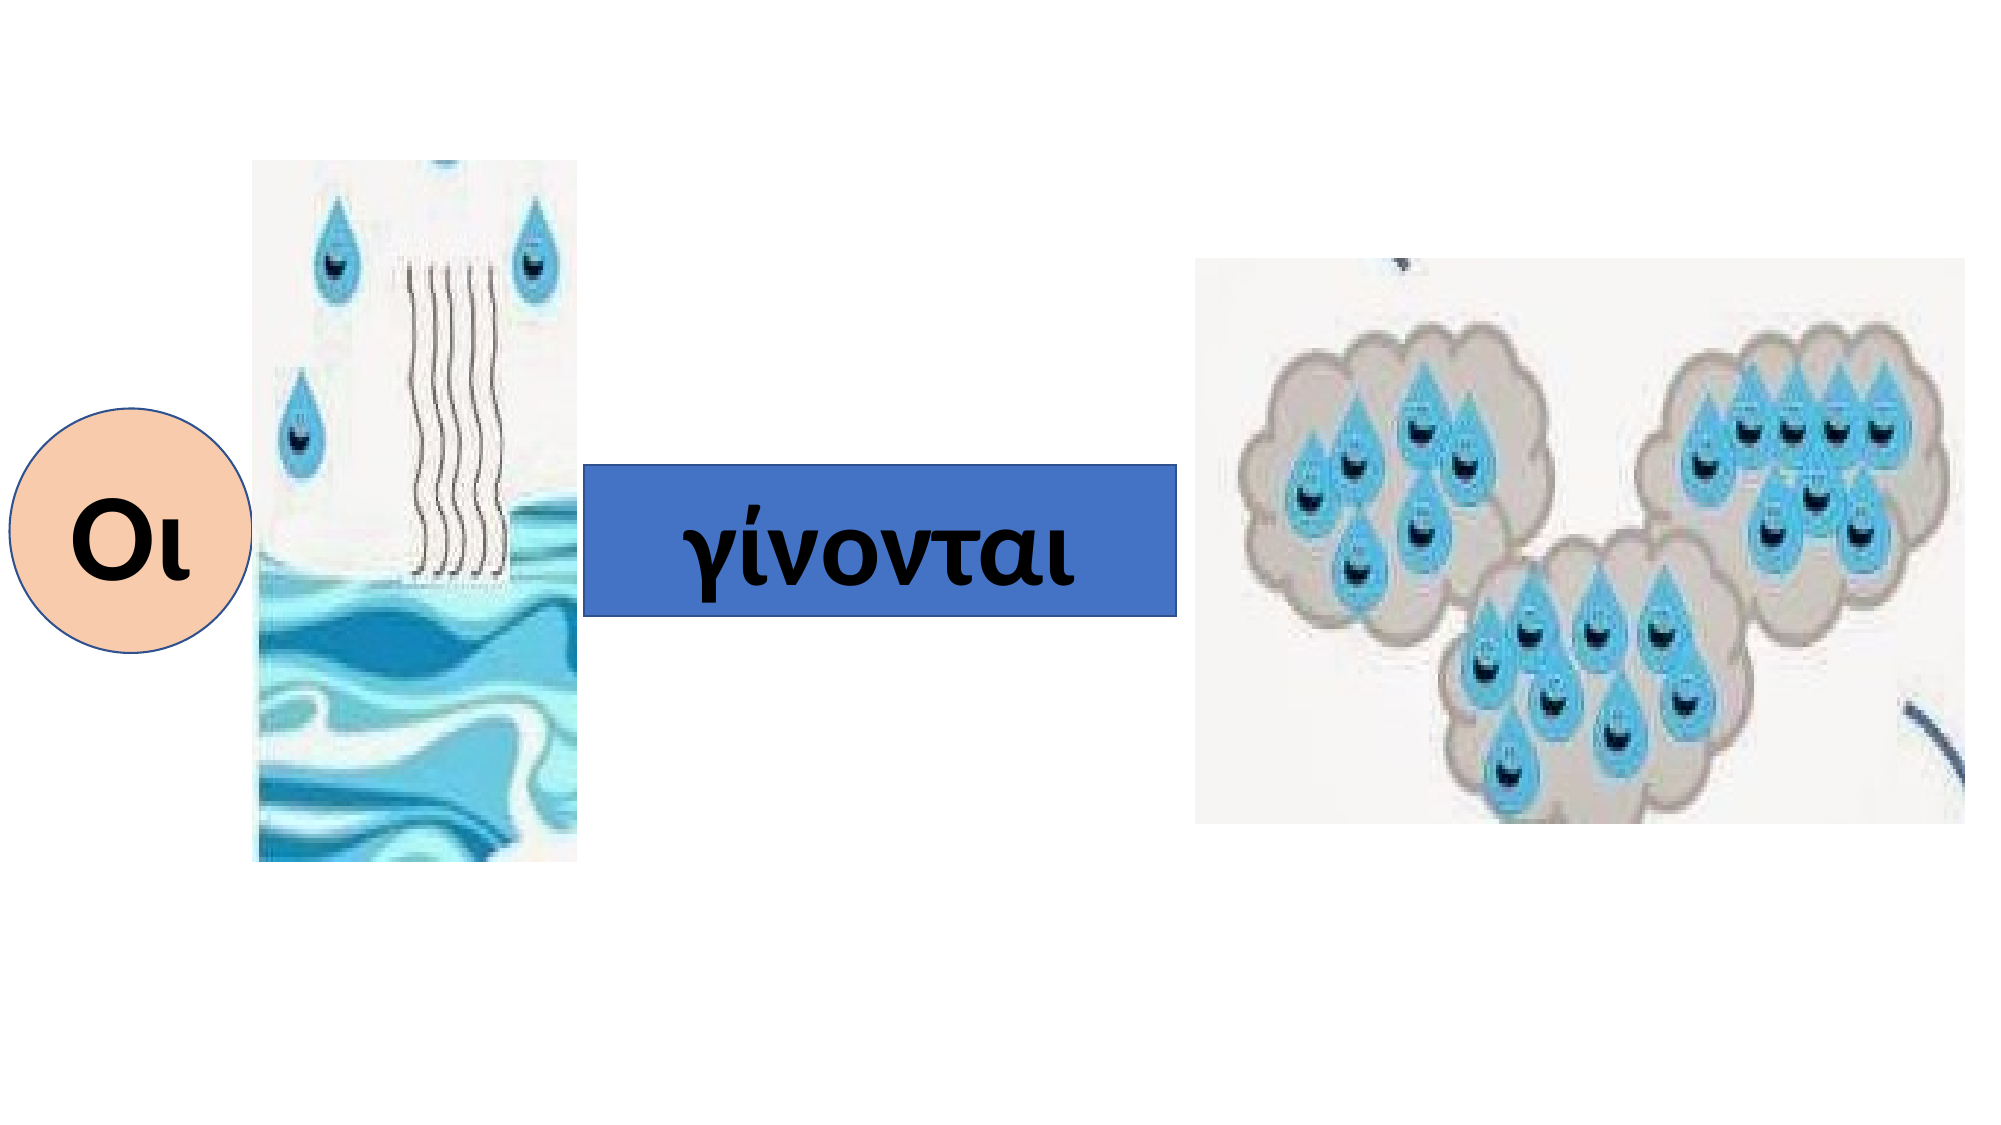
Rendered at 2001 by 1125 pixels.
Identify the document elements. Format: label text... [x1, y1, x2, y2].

text_box Οι [9, 408, 252, 653]
picture [1195, 258, 1965, 824]
picture [252, 160, 577, 862]
text_box γίνονται [584, 465, 1176, 616]
